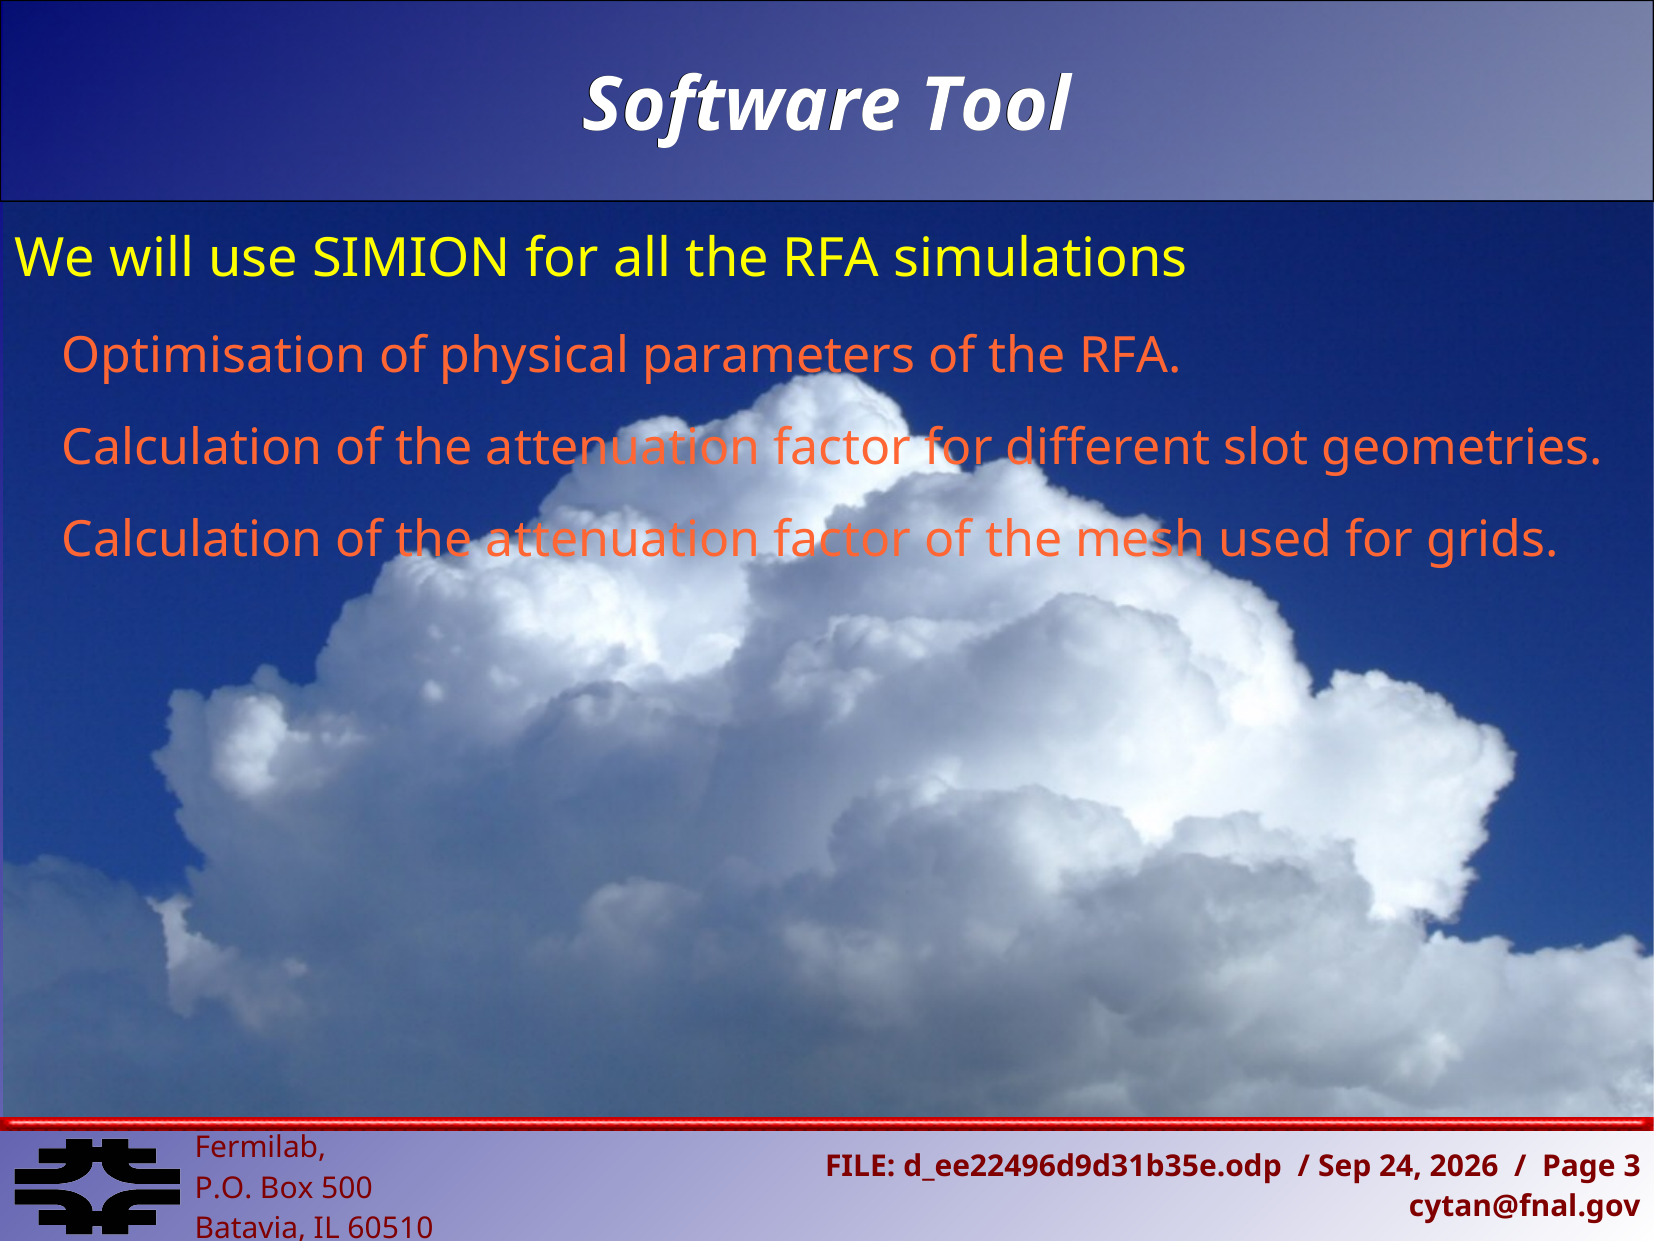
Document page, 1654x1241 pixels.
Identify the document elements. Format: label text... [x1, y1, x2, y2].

picture [10, 1137, 184, 1236]
picture [3, 1, 1653, 7]
title Software Tool [0, 7, 1654, 197]
picture [0, 202, 1654, 1131]
picture [3, 197, 1653, 201]
list We will use SIMION for all the RFA simulations Optimisation of physical parameters of the RFA. Calculation of the attenuation factor for different slot geometries. Calculation of the attenuation factor of the mesh used for grids. [2, 218, 1642, 1069]
